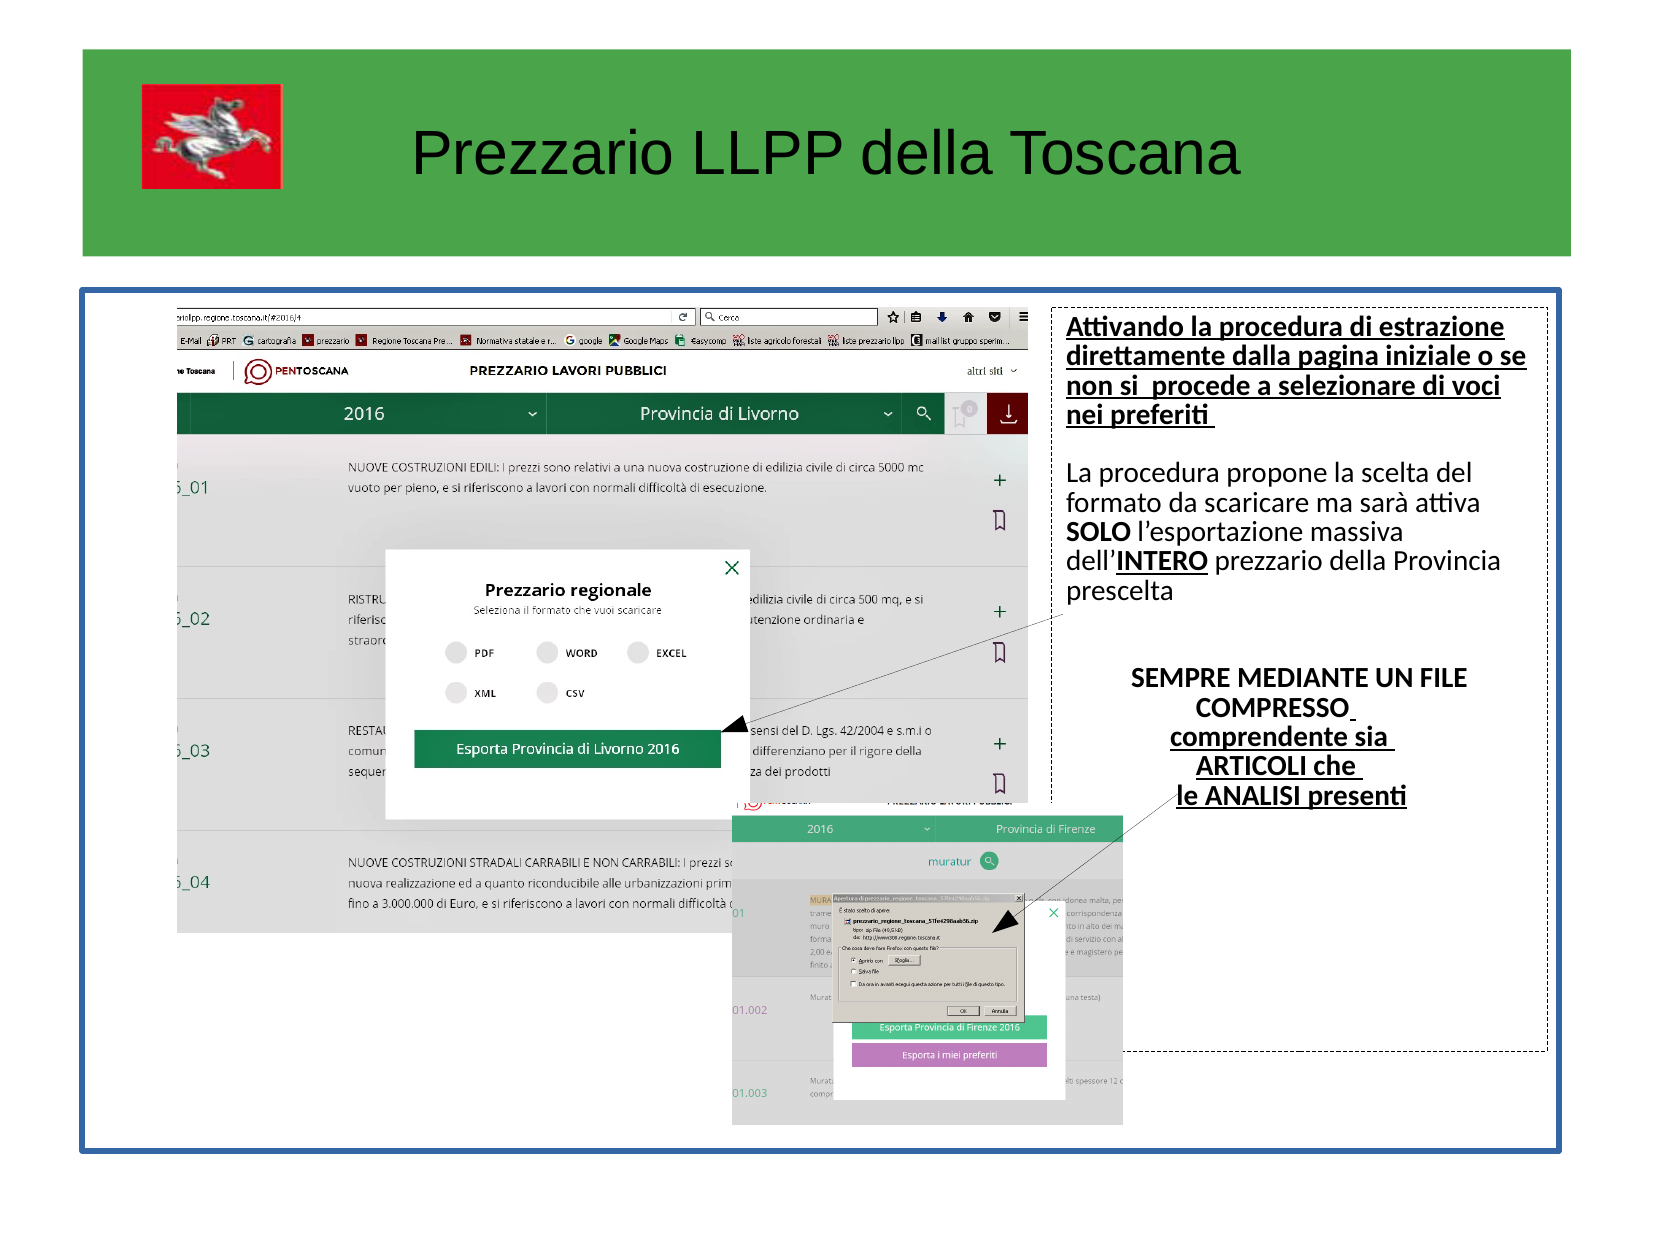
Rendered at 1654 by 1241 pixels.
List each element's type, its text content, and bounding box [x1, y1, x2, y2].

title Prezzario LLPP della Toscana [82, 49, 1571, 257]
subtitle [82, 290, 1560, 1151]
picture [141, 84, 283, 189]
picture [177, 307, 1123, 1126]
text_box Attivando la procedura di estrazione direttamente dalla pagina iniziale o se non si procede a selezionare di voci nei preferiti La procedura propone la scelta del formato da scaricare ma sarà attiva SOLO l’esportazione massiva dell’INTERO prezzario della Provincia prescelta SEMPRE MEDIANTE UN FILE COMPRESSO comprendente sia ARTICOLI che le ANALISI presenti [1051, 307, 1548, 1052]
